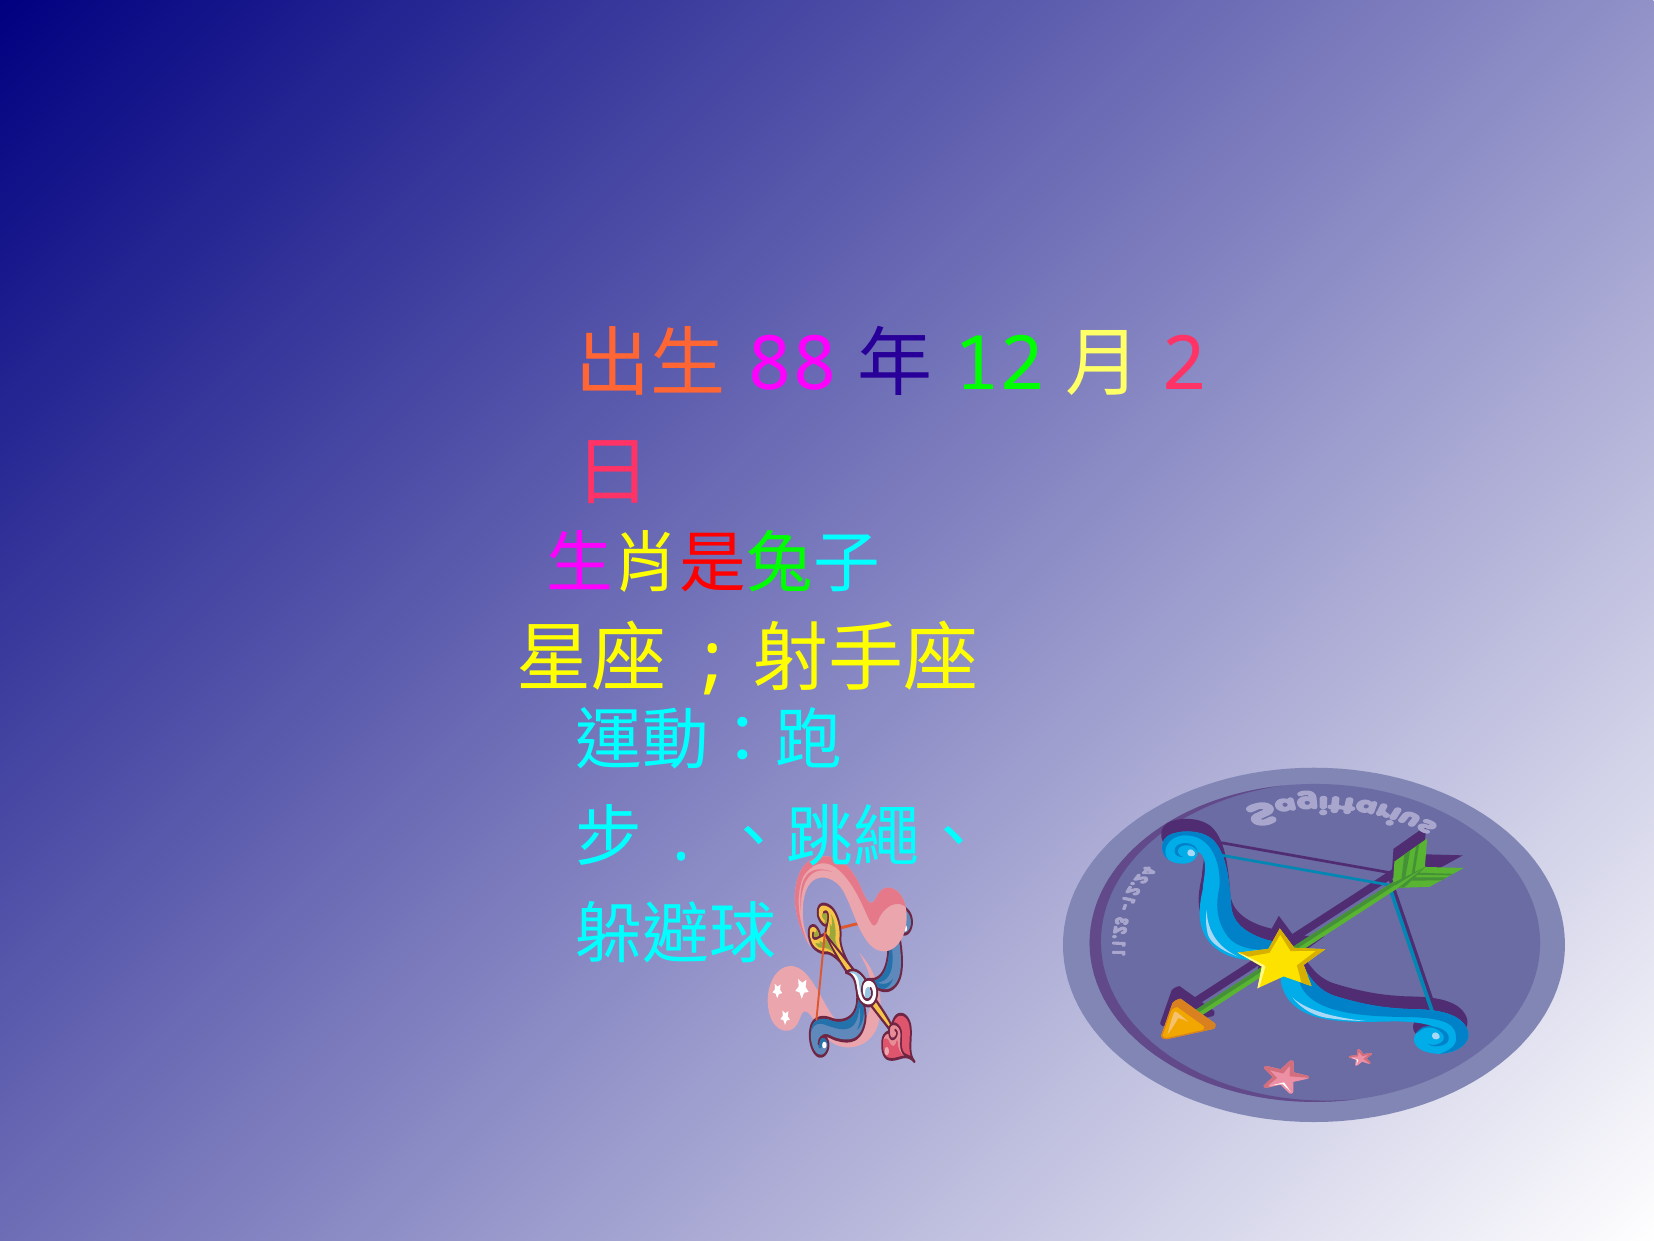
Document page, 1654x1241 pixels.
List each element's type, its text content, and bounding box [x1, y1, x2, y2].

text_box 星座;射手座 [501, 590, 1093, 696]
picture [1062, 767, 1565, 1123]
text_box 運動：跑步.、跳繩、躲避球 [561, 679, 1063, 916]
text_box 生肖是兔子 [531, 501, 1211, 597]
text_box 出生88年12月2日 [561, 295, 1270, 473]
picture [767, 916, 916, 1063]
